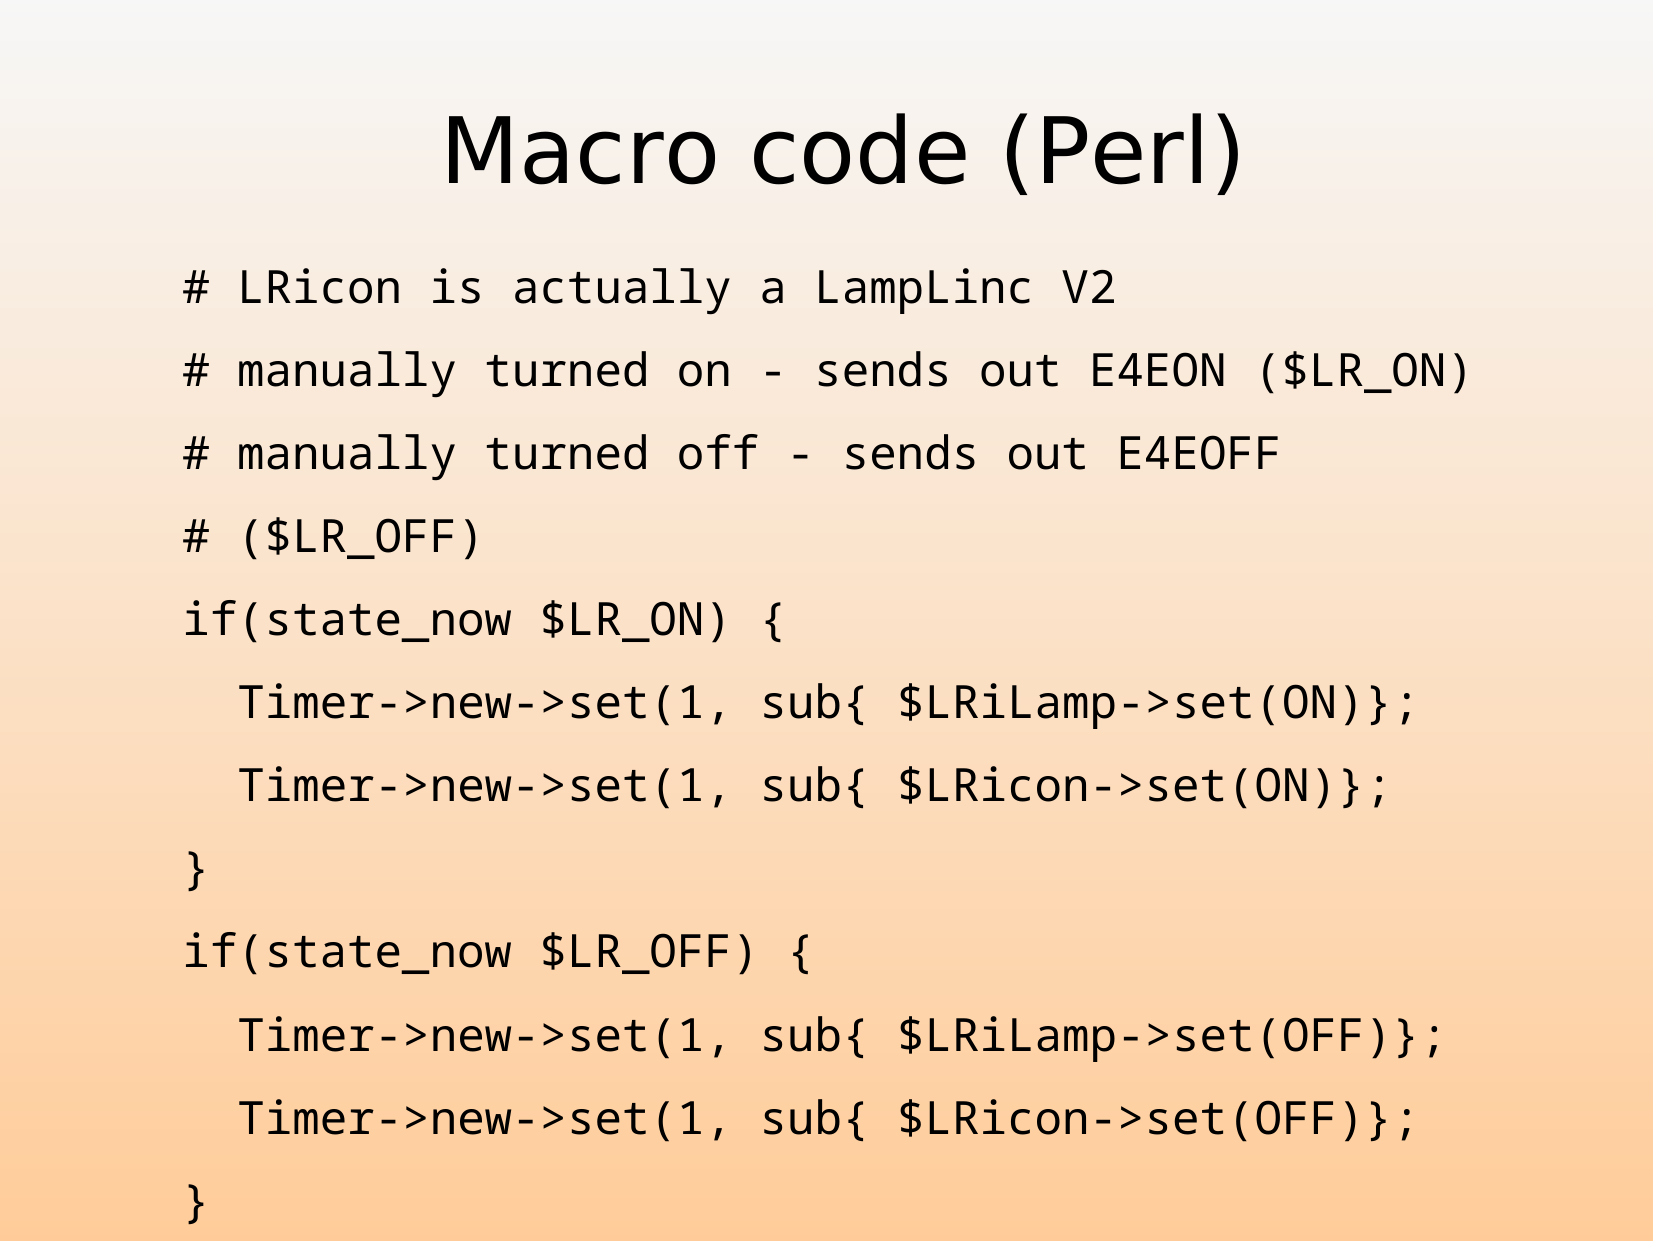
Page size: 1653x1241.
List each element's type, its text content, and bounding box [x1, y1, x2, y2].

list [82, 290, 1570, 1095]
list # LRicon is actually a LampLinc V2 # manually turned on - sends out E4EON ($LR_ON) # manually turned off - sends out E4EOFF # ($LR_OFF) if(state_now $LR_ON) { Timer->new->set(1, sub{ $LRiLamp->set(ON)}; Timer->new->set(1, sub{ $LRicon->set(ON)}; } if(state_now $LR_OFF) { Timer->new->set(1, sub{ $LRiLamp->set(OFF)}; Timer->new->set(1, sub{ $LRicon->set(OFF)}; } [87, 255, 1576, 1126]
title Macro code (Perl) [82, 49, 1570, 257]
